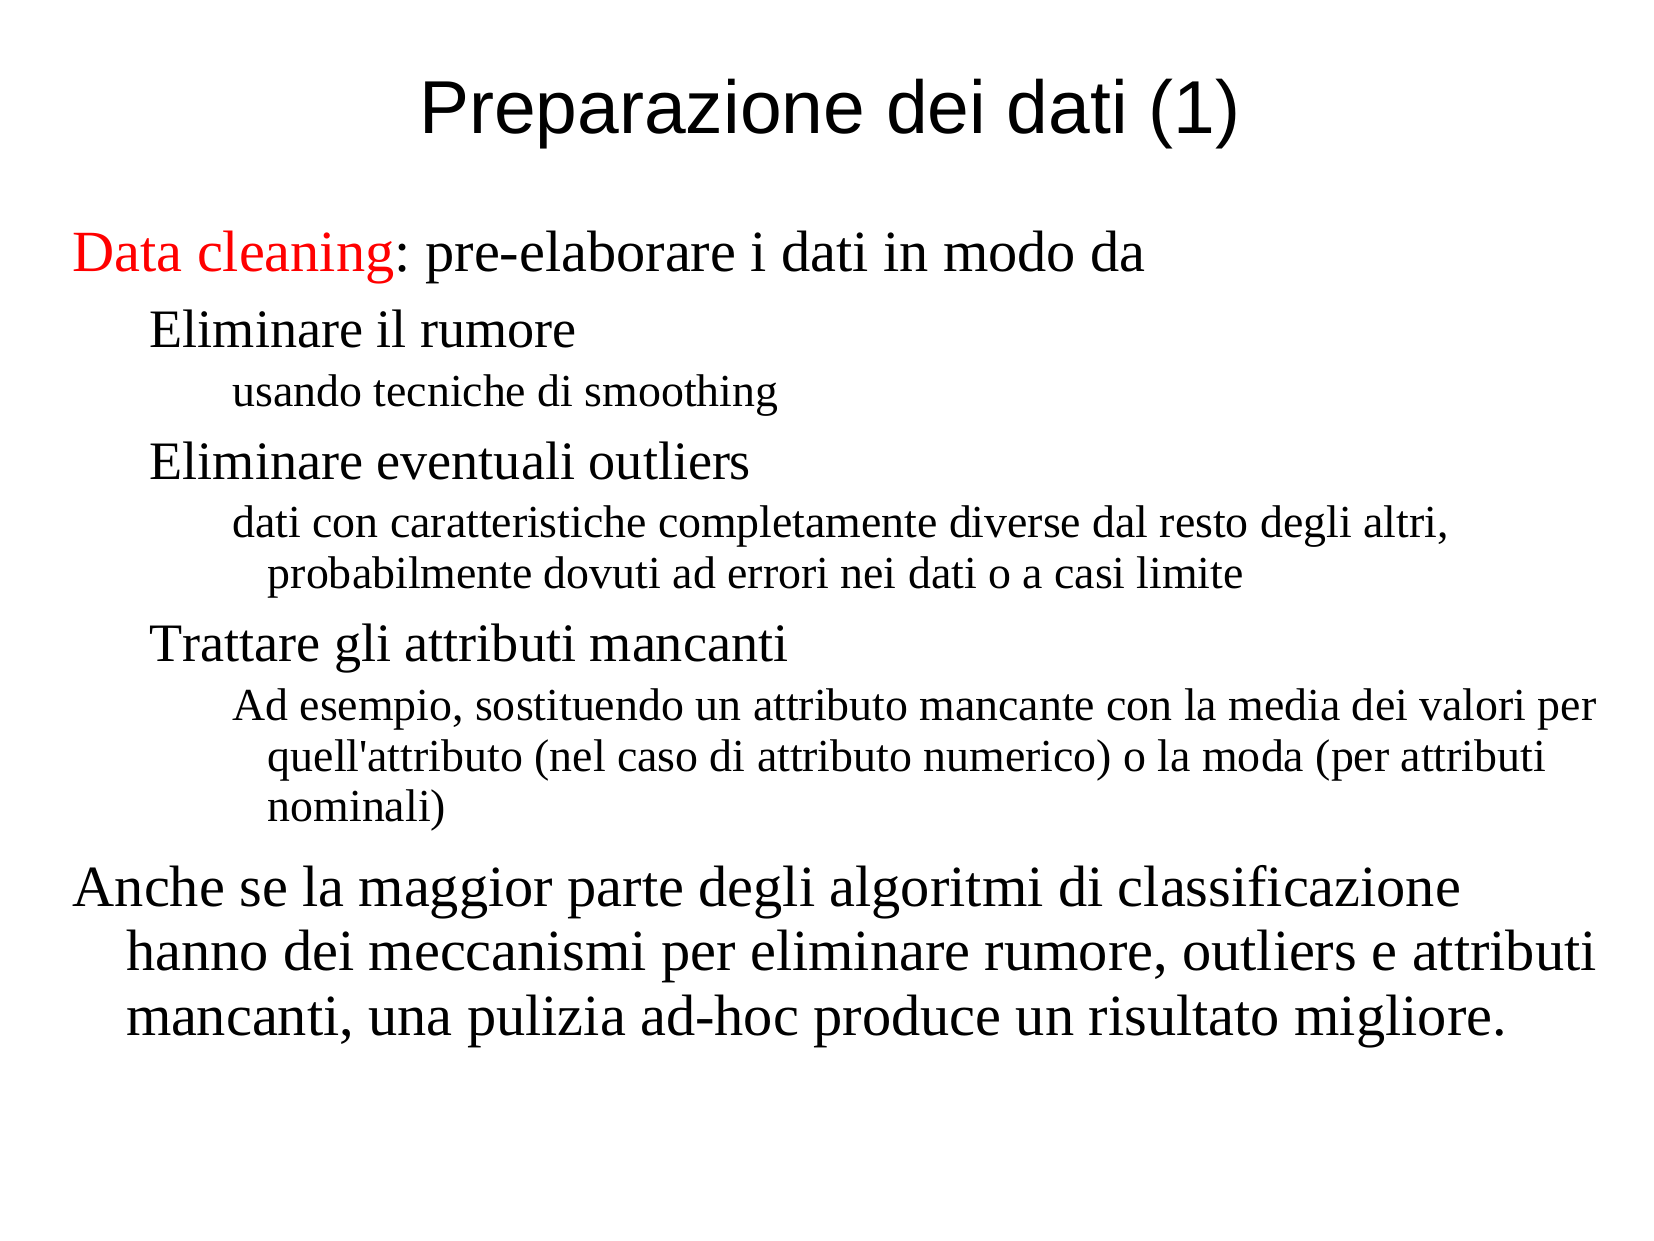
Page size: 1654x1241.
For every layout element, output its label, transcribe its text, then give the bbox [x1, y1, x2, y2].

title Preparazione dei dati (1) [52, 42, 1608, 173]
list Data cleaning: pre-elaborare i dati in modo da Eliminare il rumore usando tecniche di smoothing Eliminare eventuali outliers dati con caratteristiche completamente diverse dal resto degli altri, probabilmente dovuti ad errori nei dati o a casi limite Trattare gli attributi mancanti Ad esempio, sostituendo un attributo mancante con la media dei valori per quell'attributo (nel caso di attributo numerico) o la moda (per attributi nominali) Anche se la maggior parte degli algoritmi di classificazione hanno dei meccanismi per eliminare rumore, outliers e attributi mancanti, una pulizia ad-hoc produce un risultato migliore. [55, 219, 1605, 1179]
